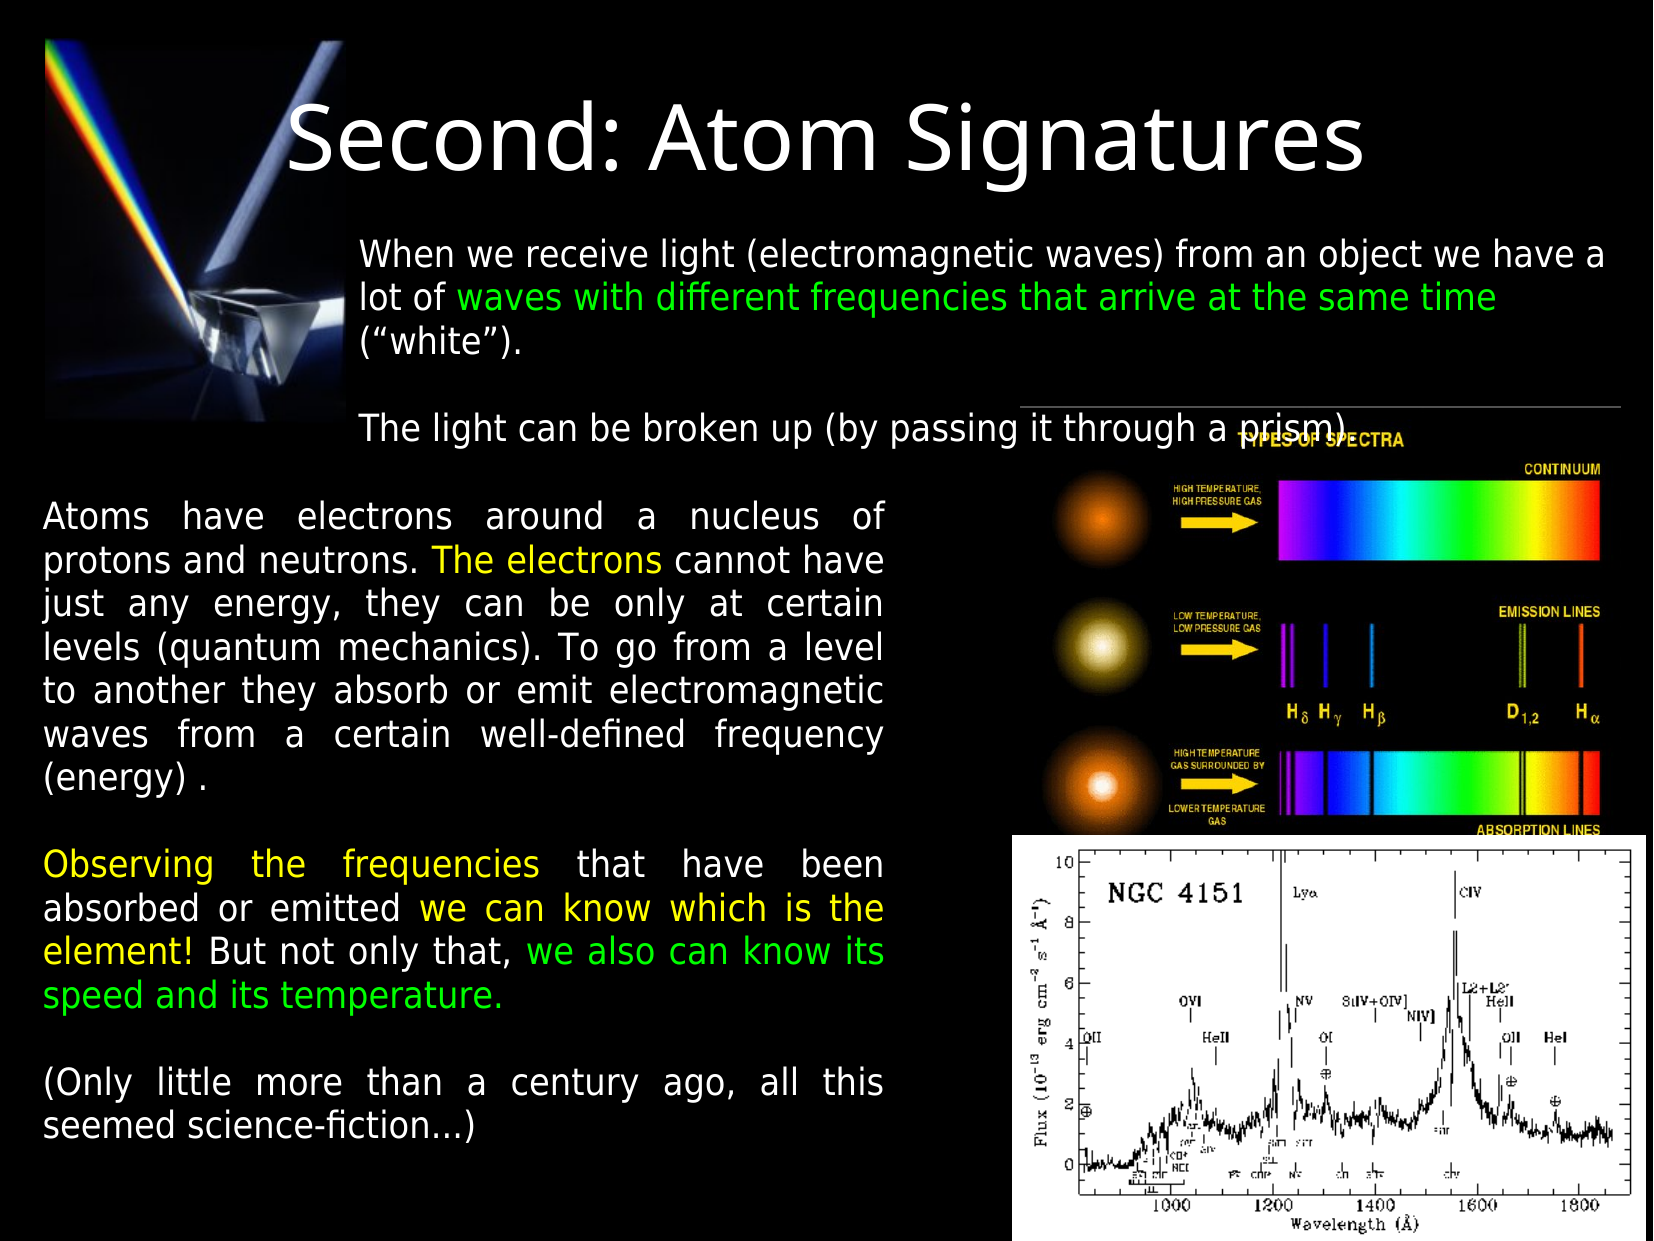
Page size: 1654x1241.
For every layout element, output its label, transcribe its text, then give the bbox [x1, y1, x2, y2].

text_box Atoms have electrons around a nucleus of protons and neutrons. The electrons cannot have just any energy, they can be only at certain levels (quantum mechanics). To go from a level to another they absorb or emit electromagnetic waves from a certain well-defined frequency (energy) . Observing the frequencies that have been absorbed or emitted we can know which is the element! But not only that, we also can know its speed and its temperature. (Only little more than a century ago, all this seemed science-fiction...) [27, 487, 901, 1165]
picture [1012, 414, 1646, 1241]
title Second: Atom Signatures [82, 39, 1571, 232]
text_box When we receive light (electromagnetic waves) from an object we have a lot of waves with different frequencies that arrive at the same time (“white”). The light can be broken up (by passing it through a prism). [343, 225, 1651, 414]
picture [45, 38, 346, 437]
